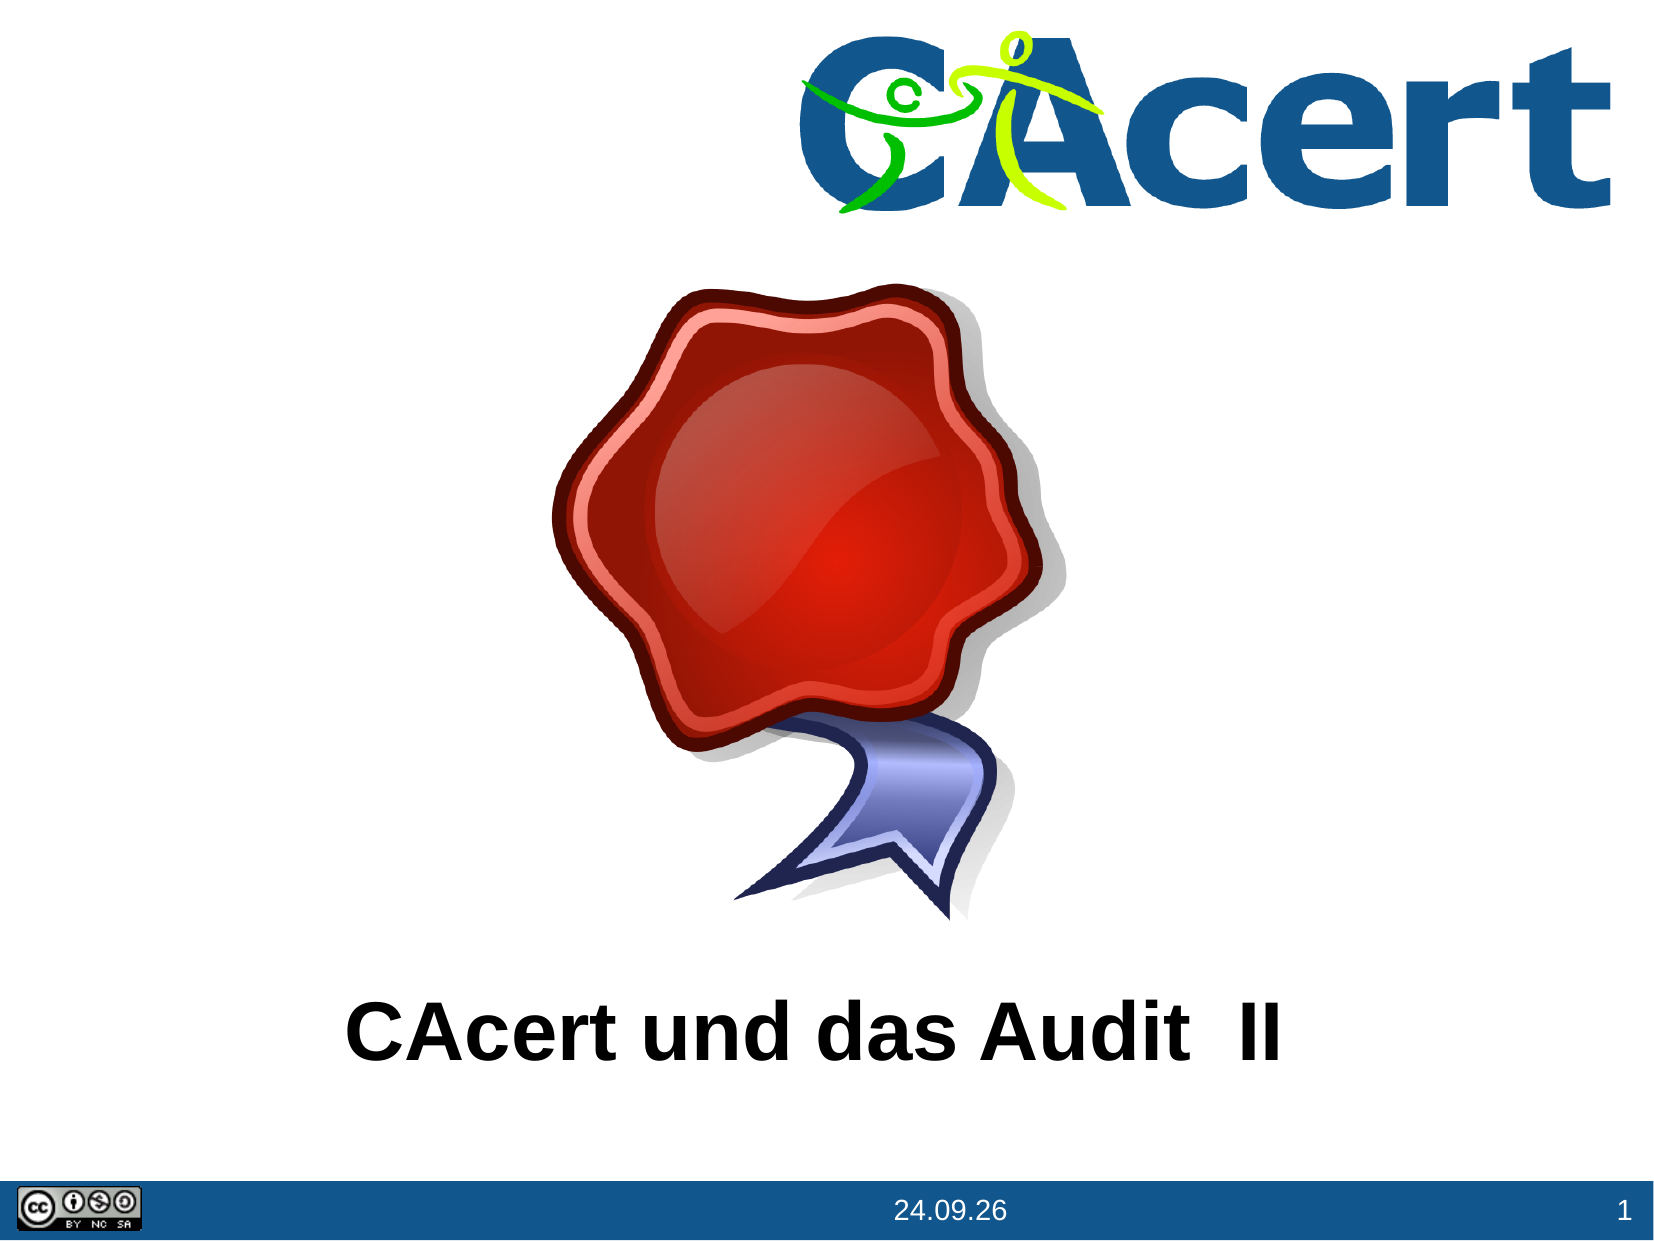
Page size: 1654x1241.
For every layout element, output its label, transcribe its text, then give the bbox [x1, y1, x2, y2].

picture [17, 1186, 142, 1231]
picture [797, 27, 1613, 215]
title CAcert und das Audit II [70, 941, 1560, 1123]
picture [472, 265, 1144, 937]
